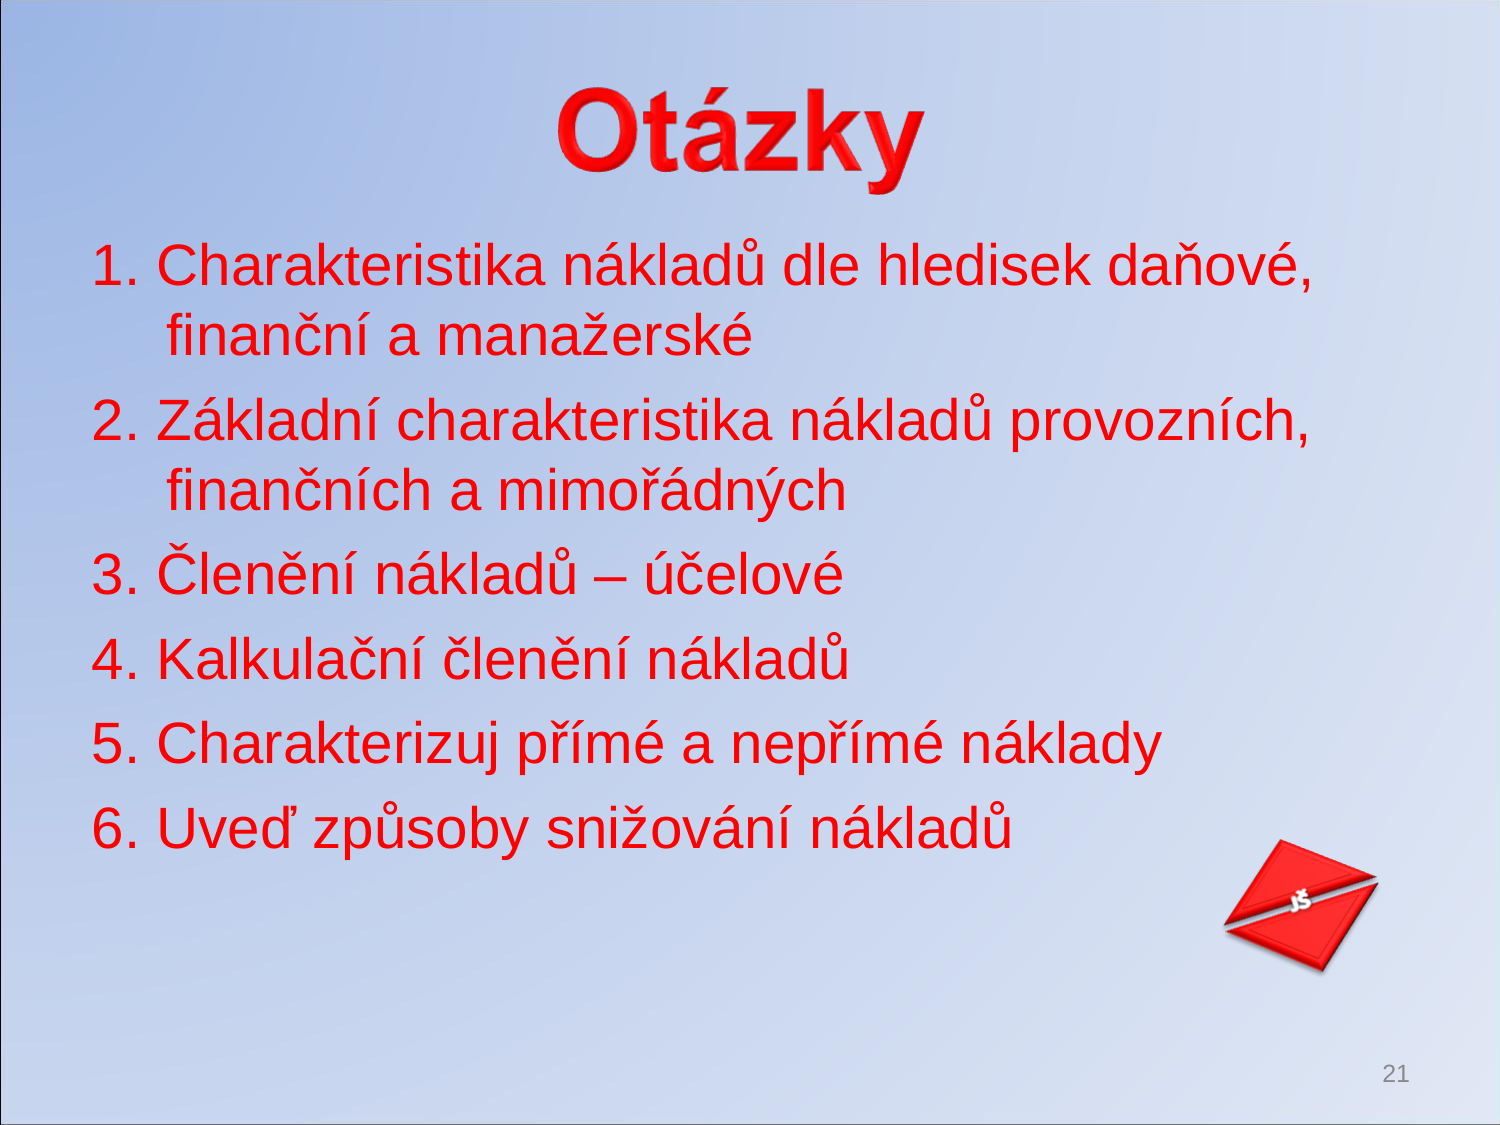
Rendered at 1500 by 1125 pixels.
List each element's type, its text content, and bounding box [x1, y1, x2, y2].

list 1. Charakteristika nákladů dle hledisek daňové, finanční a manažerské 2. Základní charakteristika nákladů provozních, finančních a mimořádných 3. Členění nákladů – účelové 4. Kalkulační členění nákladů 5. Charakterizuj přímé a nepřímé náklady 6. Uveď způsoby snižování nákladů [76, 220, 1427, 1049]
picture [0, 0, 1500, 1125]
text_box <číslo> [1074, 1042, 1426, 1103]
